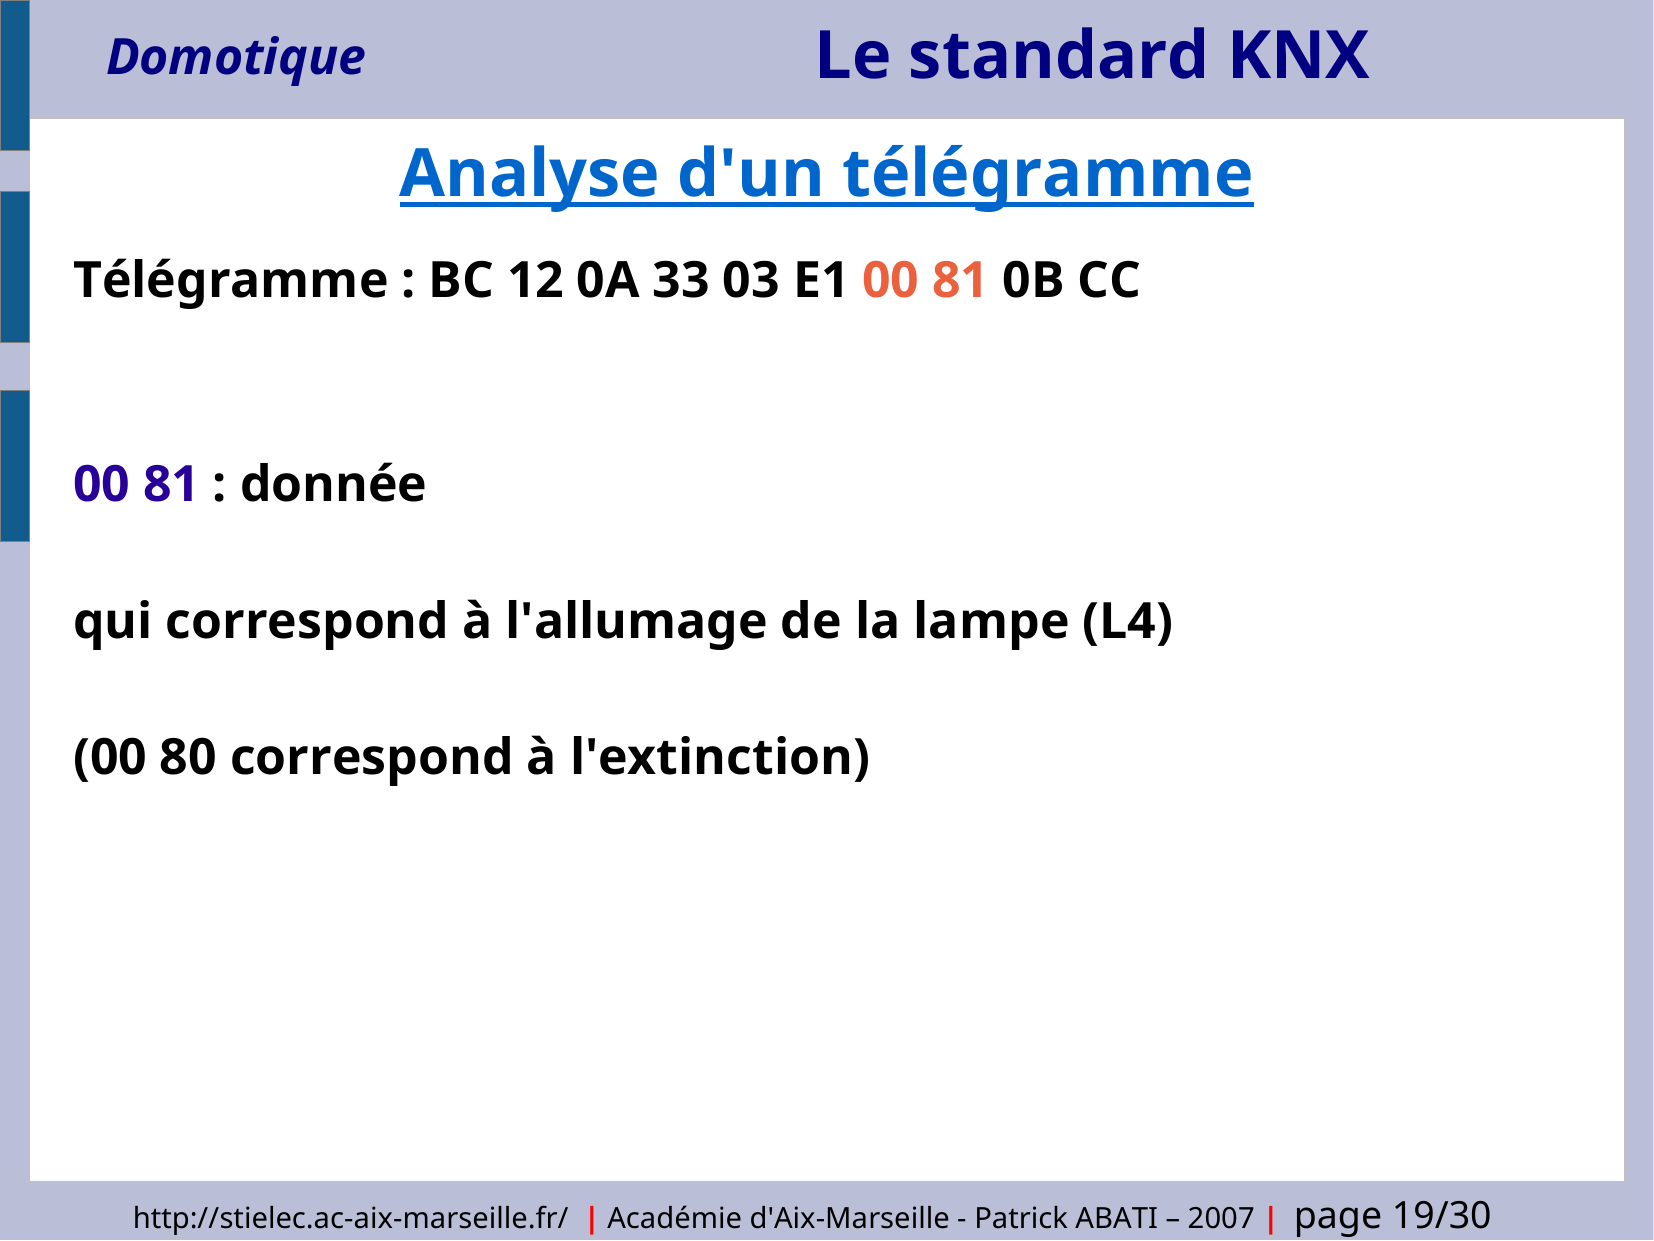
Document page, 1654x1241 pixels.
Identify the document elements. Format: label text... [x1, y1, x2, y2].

text_box Analyse d'un télégramme [29, 118, 1625, 214]
text_box Télégramme : BC 12 0A 33 03 E1 00 81 0B CC 00 81 : donnée qui correspond à l'allumage de la lampe (L4) (00 80 correspond à l'extinction) [58, 236, 1595, 734]
